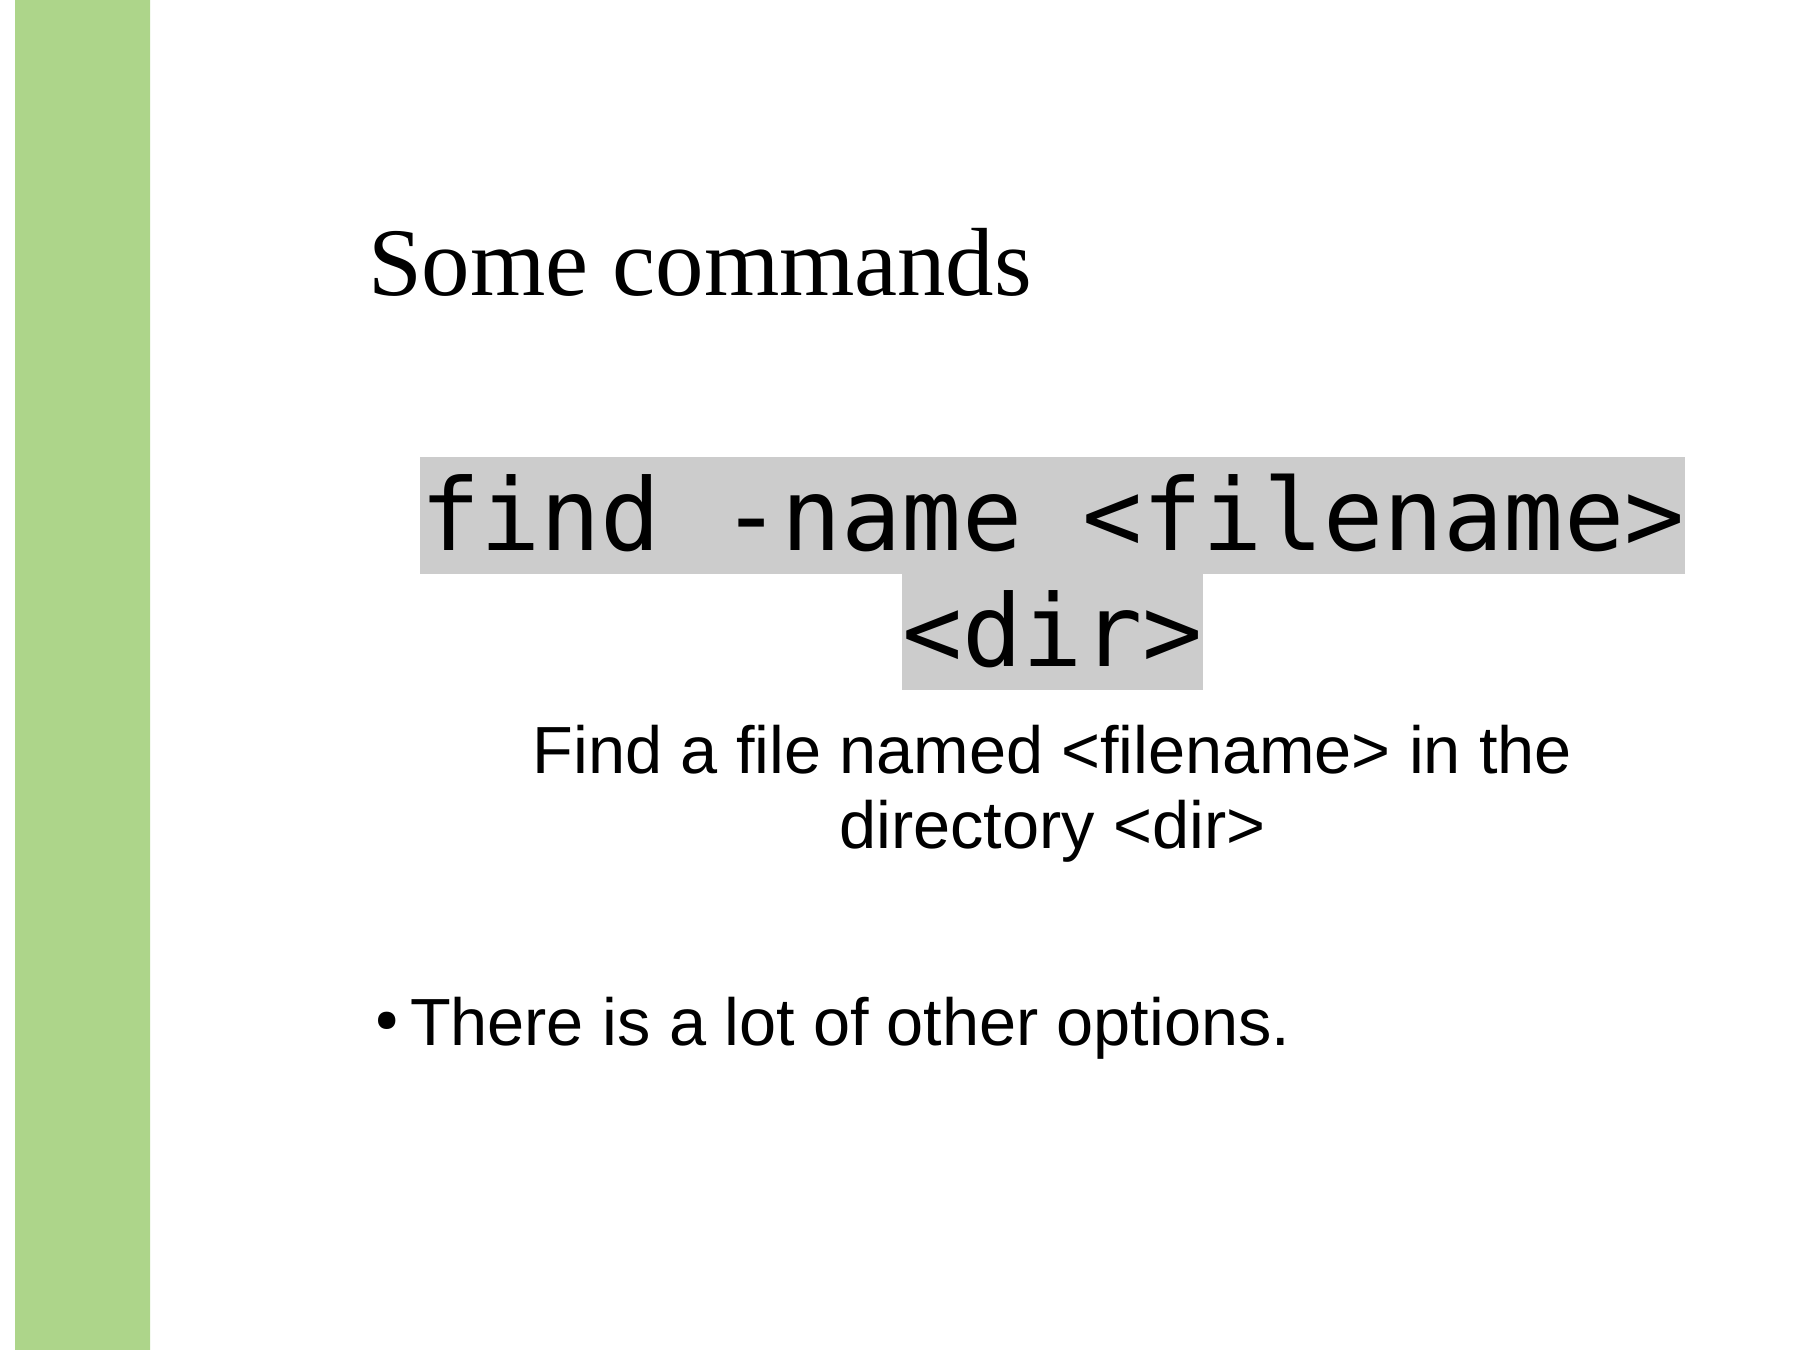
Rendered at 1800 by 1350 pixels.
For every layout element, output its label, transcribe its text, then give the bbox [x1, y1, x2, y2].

text_box find -name <filename> ​<dir> Find a file named <filename> in the directory <dir> There is a lot of other options. [360, 449, 1711, 1069]
subtitle Some commands [368, 101, 1531, 424]
